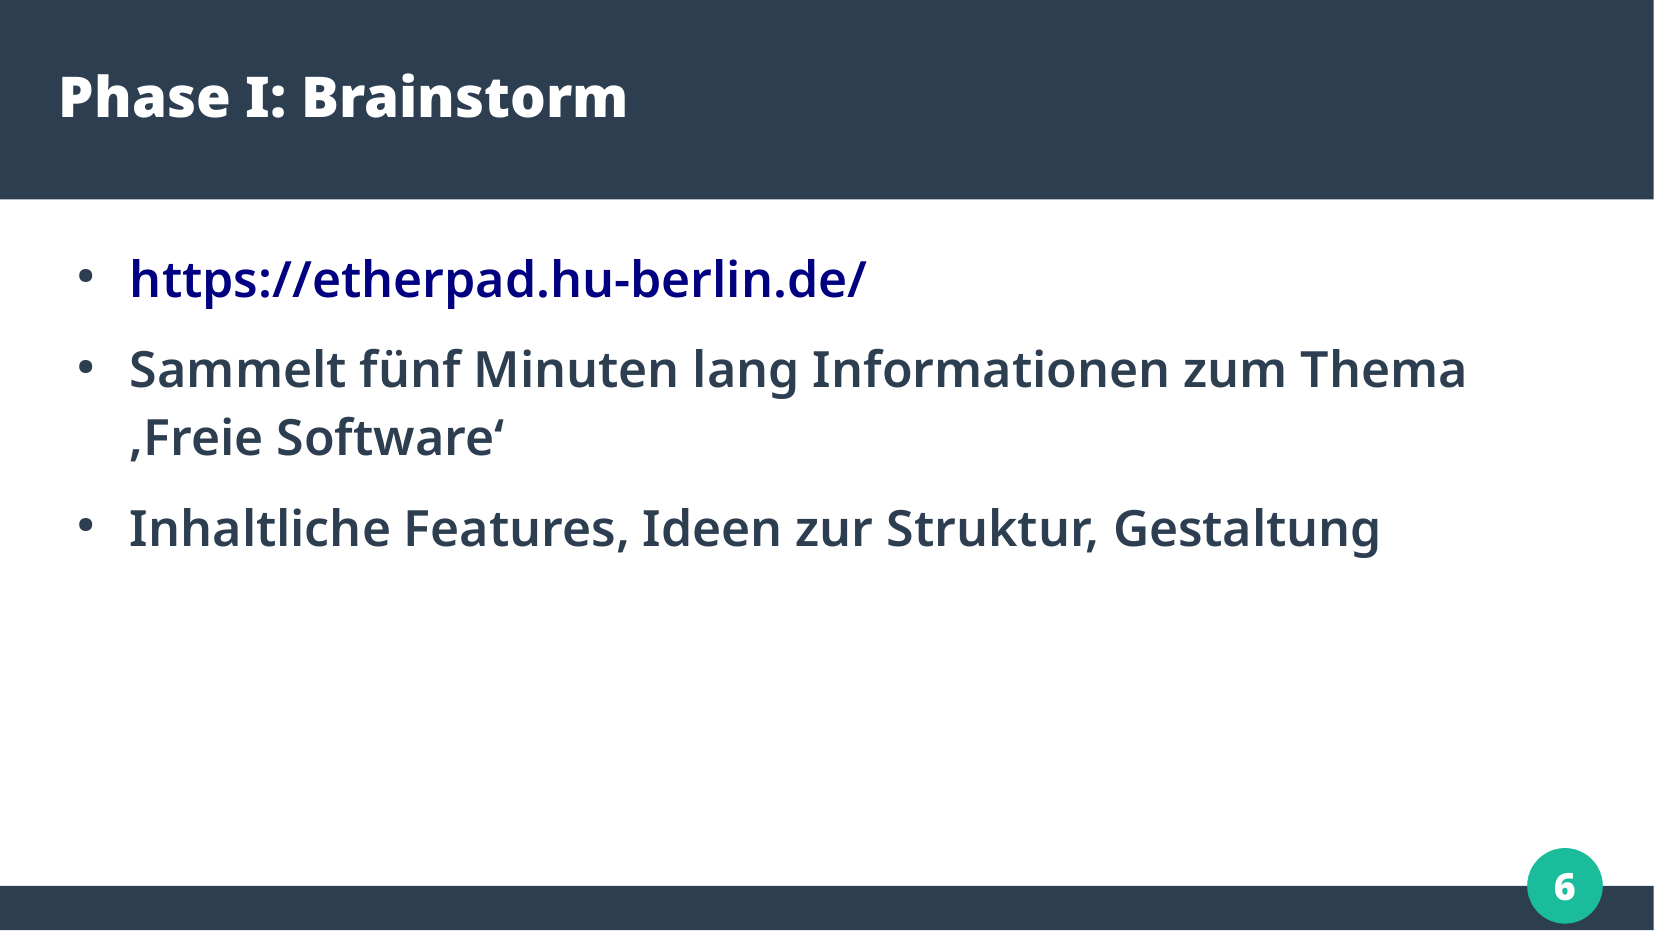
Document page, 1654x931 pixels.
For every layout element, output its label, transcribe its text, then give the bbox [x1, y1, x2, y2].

list https://etherpad.hu-berlin.de/ Sammelt fünf Minuten lang Informationen zum Thema ‚Freie Software‘ Inhaltliche Features, Ideen zur Struktur, Gestaltung [59, 243, 1595, 864]
title Phase I: Brainstorm [59, 37, 1595, 156]
